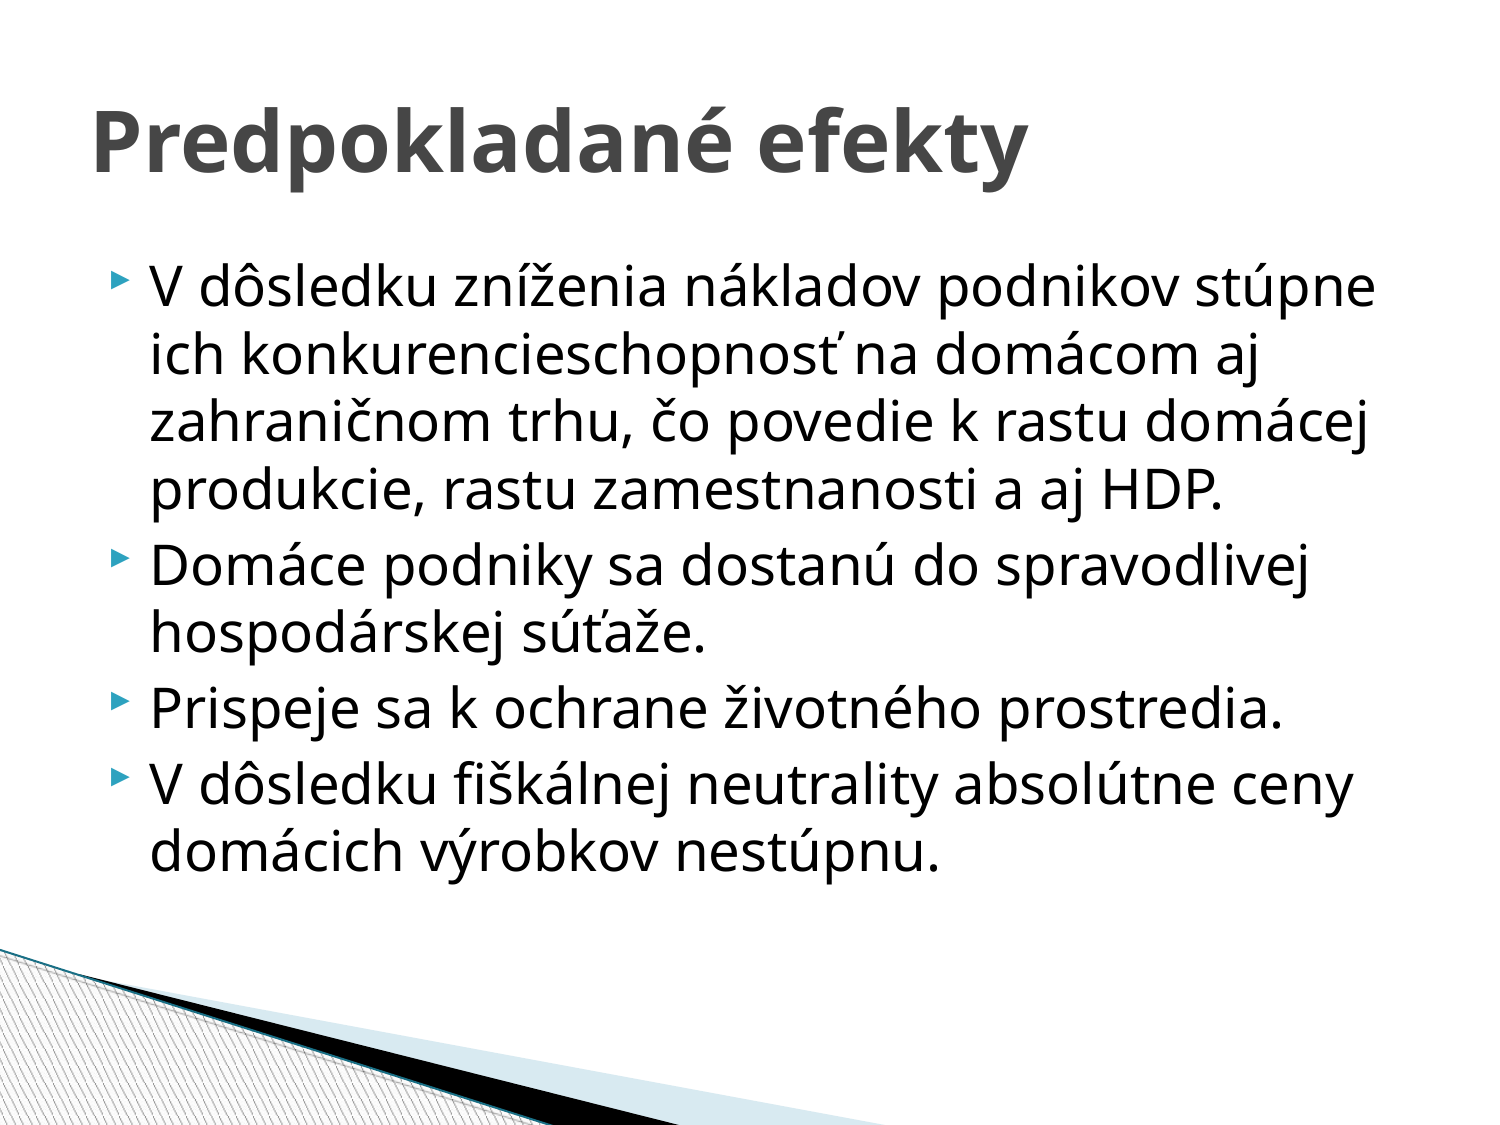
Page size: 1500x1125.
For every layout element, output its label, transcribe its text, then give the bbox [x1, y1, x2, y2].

list V dôsledku zníženia nákladov podnikov stúpne ich konkurencieschopnosť na domácom aj zahraničnom trhu, čo povedie k rastu domácej produkcie, rastu zamestnanosti a aj HDP. Domáce podniky sa dostanú do spravodlivej hospodárskej súťaže. Prispeje sa k ochrane životného prostredia. V dôsledku fiškálnej neutrality absolútne ceny domácich výrobkov nestúpnu. [75, 243, 1425, 986]
picture [0, 952, 543, 1125]
title Predpokladané efekty [75, 45, 1425, 233]
